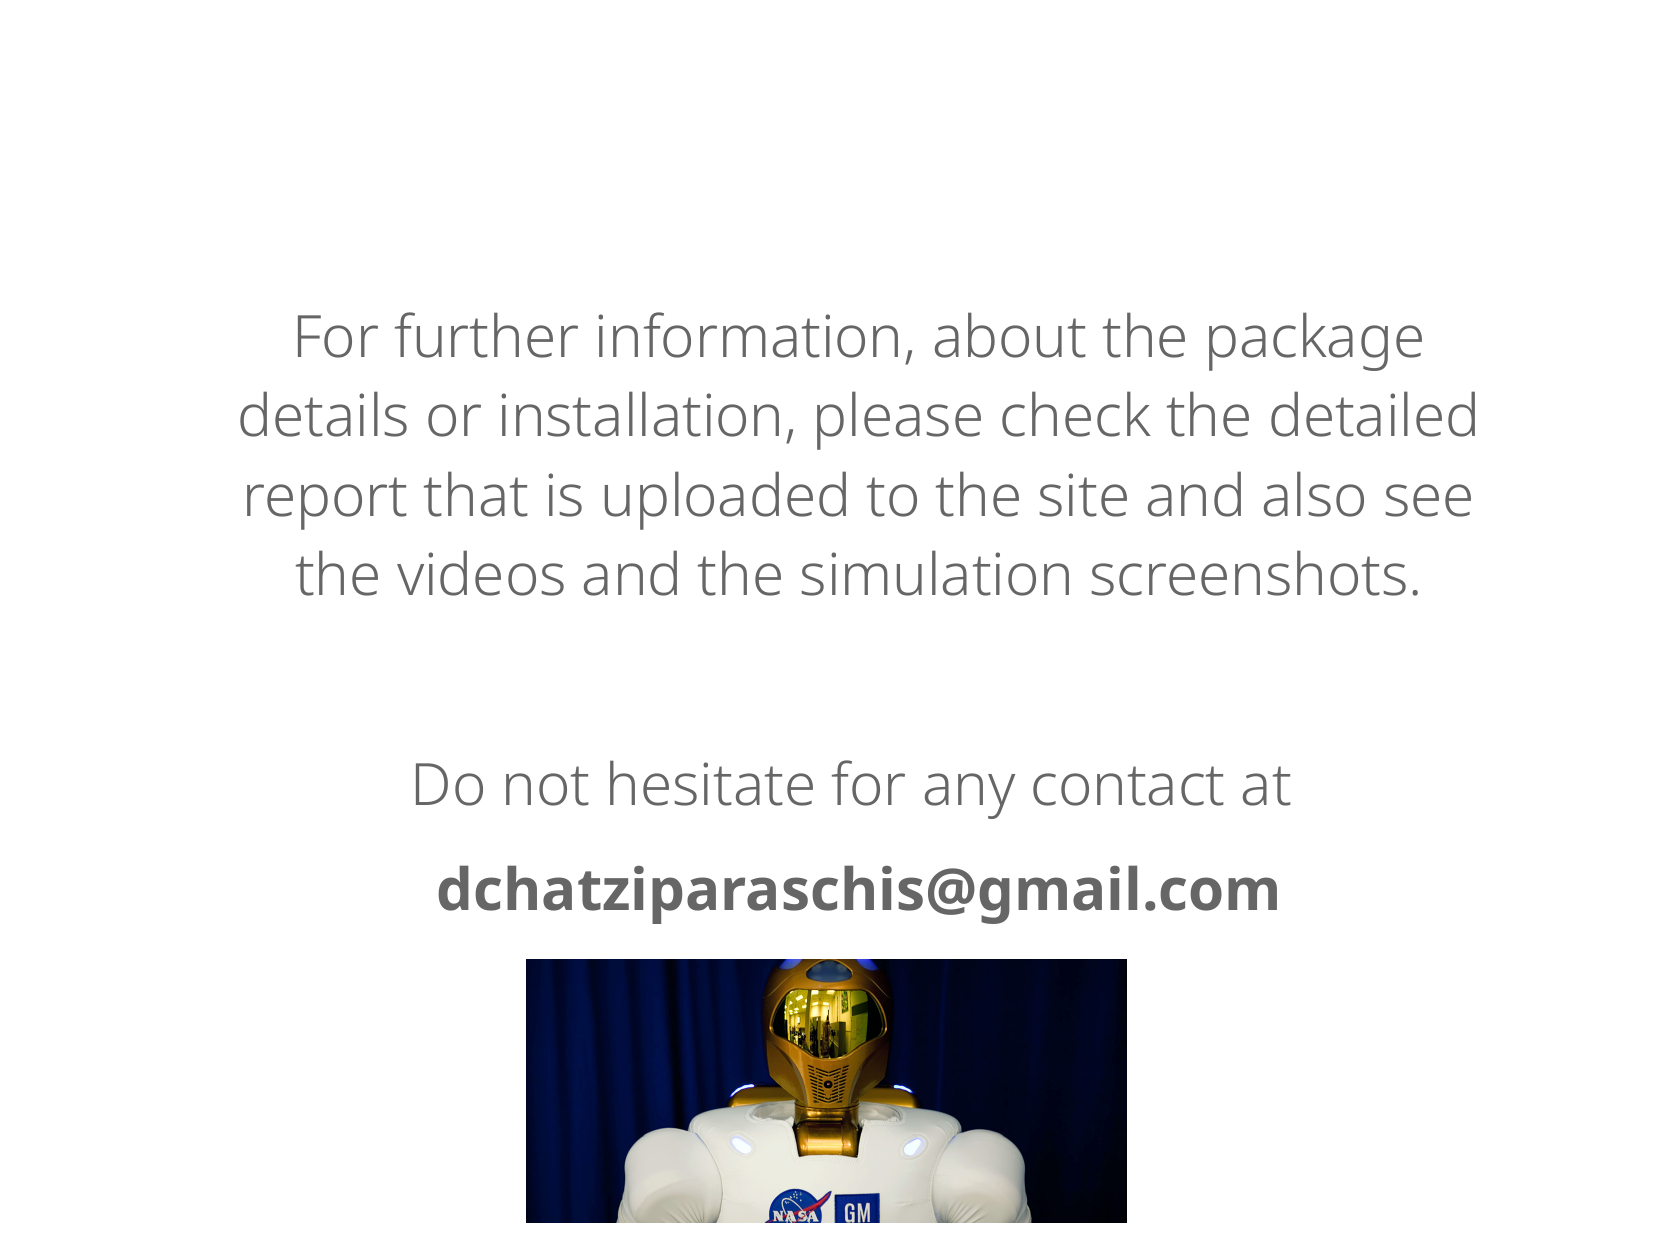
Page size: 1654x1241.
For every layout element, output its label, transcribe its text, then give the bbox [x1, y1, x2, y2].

list For further information, about the package details or installation, please check the detailed report that is uploaded to the site and also see the videos and the simulation screenshots. Do not hesitate for any contact at dchatziparaschis@gmail.com [129, 295, 1518, 1010]
picture [526, 959, 1127, 1223]
